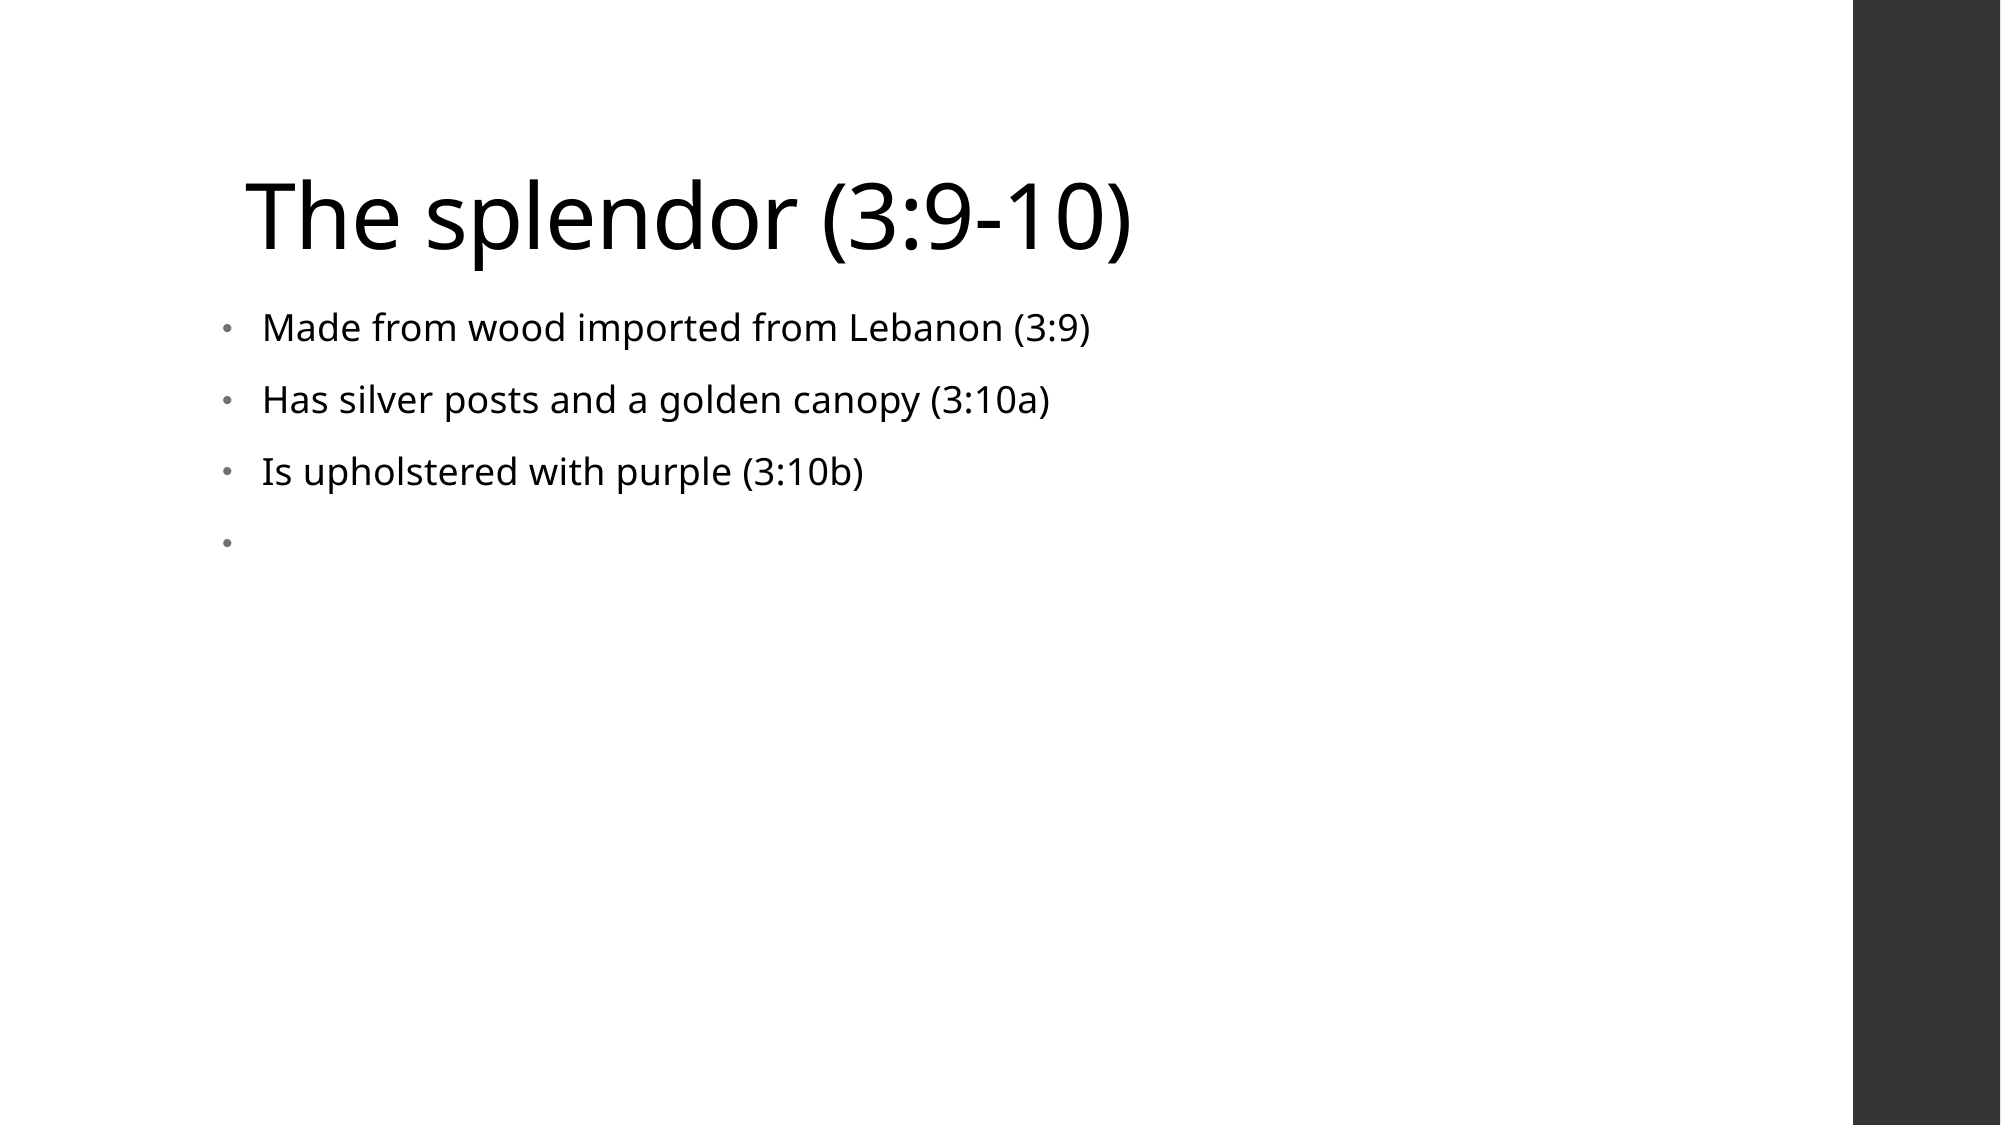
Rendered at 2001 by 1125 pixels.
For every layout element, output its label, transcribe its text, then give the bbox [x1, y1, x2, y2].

title The splendor (3:9-10) [206, 60, 1797, 278]
list Made from wood imported from Lebanon (3:9) Has silver posts and a golden canopy (3:10a) Is upholstered with purple (3:10b) [206, 299, 1617, 1014]
